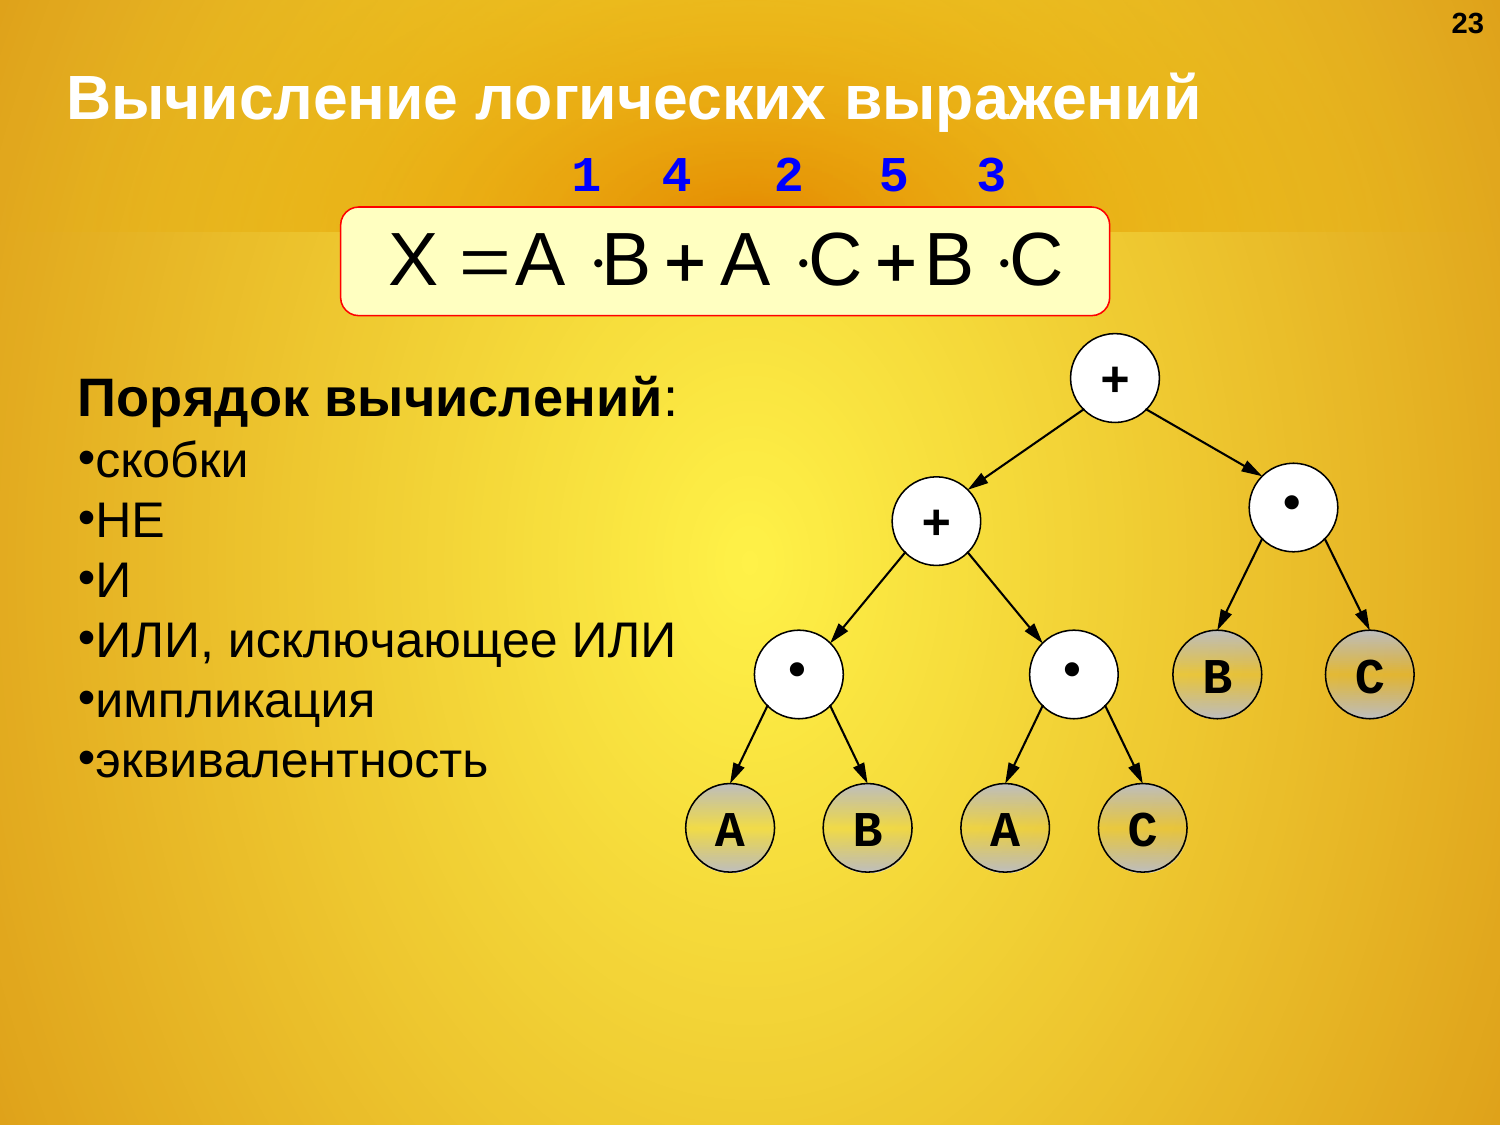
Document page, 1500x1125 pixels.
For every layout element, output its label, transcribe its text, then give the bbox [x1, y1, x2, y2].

text_box Порядок вычислений: скобки НЕ И ИЛИ, исключающее ИЛИ импликация эквивалентность [63, 354, 694, 796]
text_box + [892, 476, 981, 566]
text_box  [1249, 463, 1338, 552]
text_box  [1029, 630, 1119, 719]
title Вычисление логических выражений [51, 49, 1426, 127]
text_box С [1098, 783, 1188, 873]
text_box <номер> [1148, 0, 1499, 75]
text_box + [1070, 333, 1160, 423]
text_box [340, 206, 1110, 316]
text_box B [823, 783, 913, 873]
text_box C [1325, 630, 1415, 719]
chart [374, 216, 1078, 305]
text_box A [960, 783, 1050, 873]
text_box  [754, 630, 844, 719]
text_box A [685, 783, 775, 873]
text_box 1 4 2 5 3 [556, 133, 1052, 209]
text_box B [1172, 630, 1262, 719]
